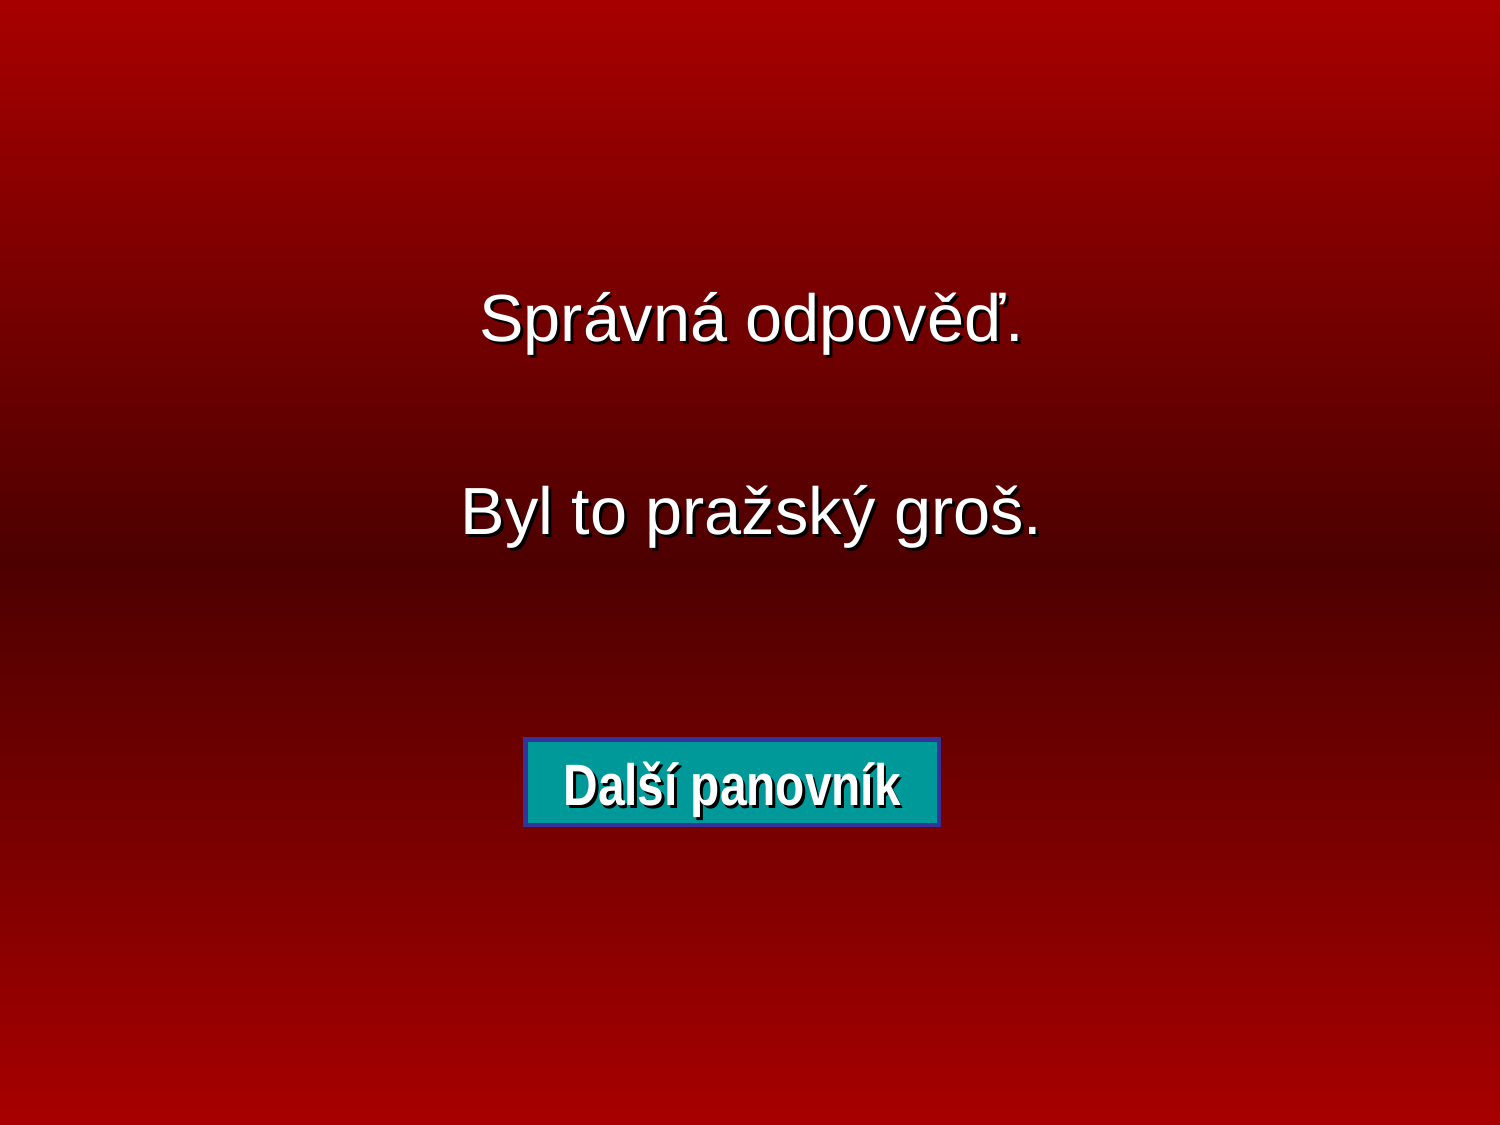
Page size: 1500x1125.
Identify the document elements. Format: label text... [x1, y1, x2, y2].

text_box Další panovník [525, 739, 939, 826]
list Správná odpověď. Byl to pražský groš. [76, 267, 1427, 1011]
